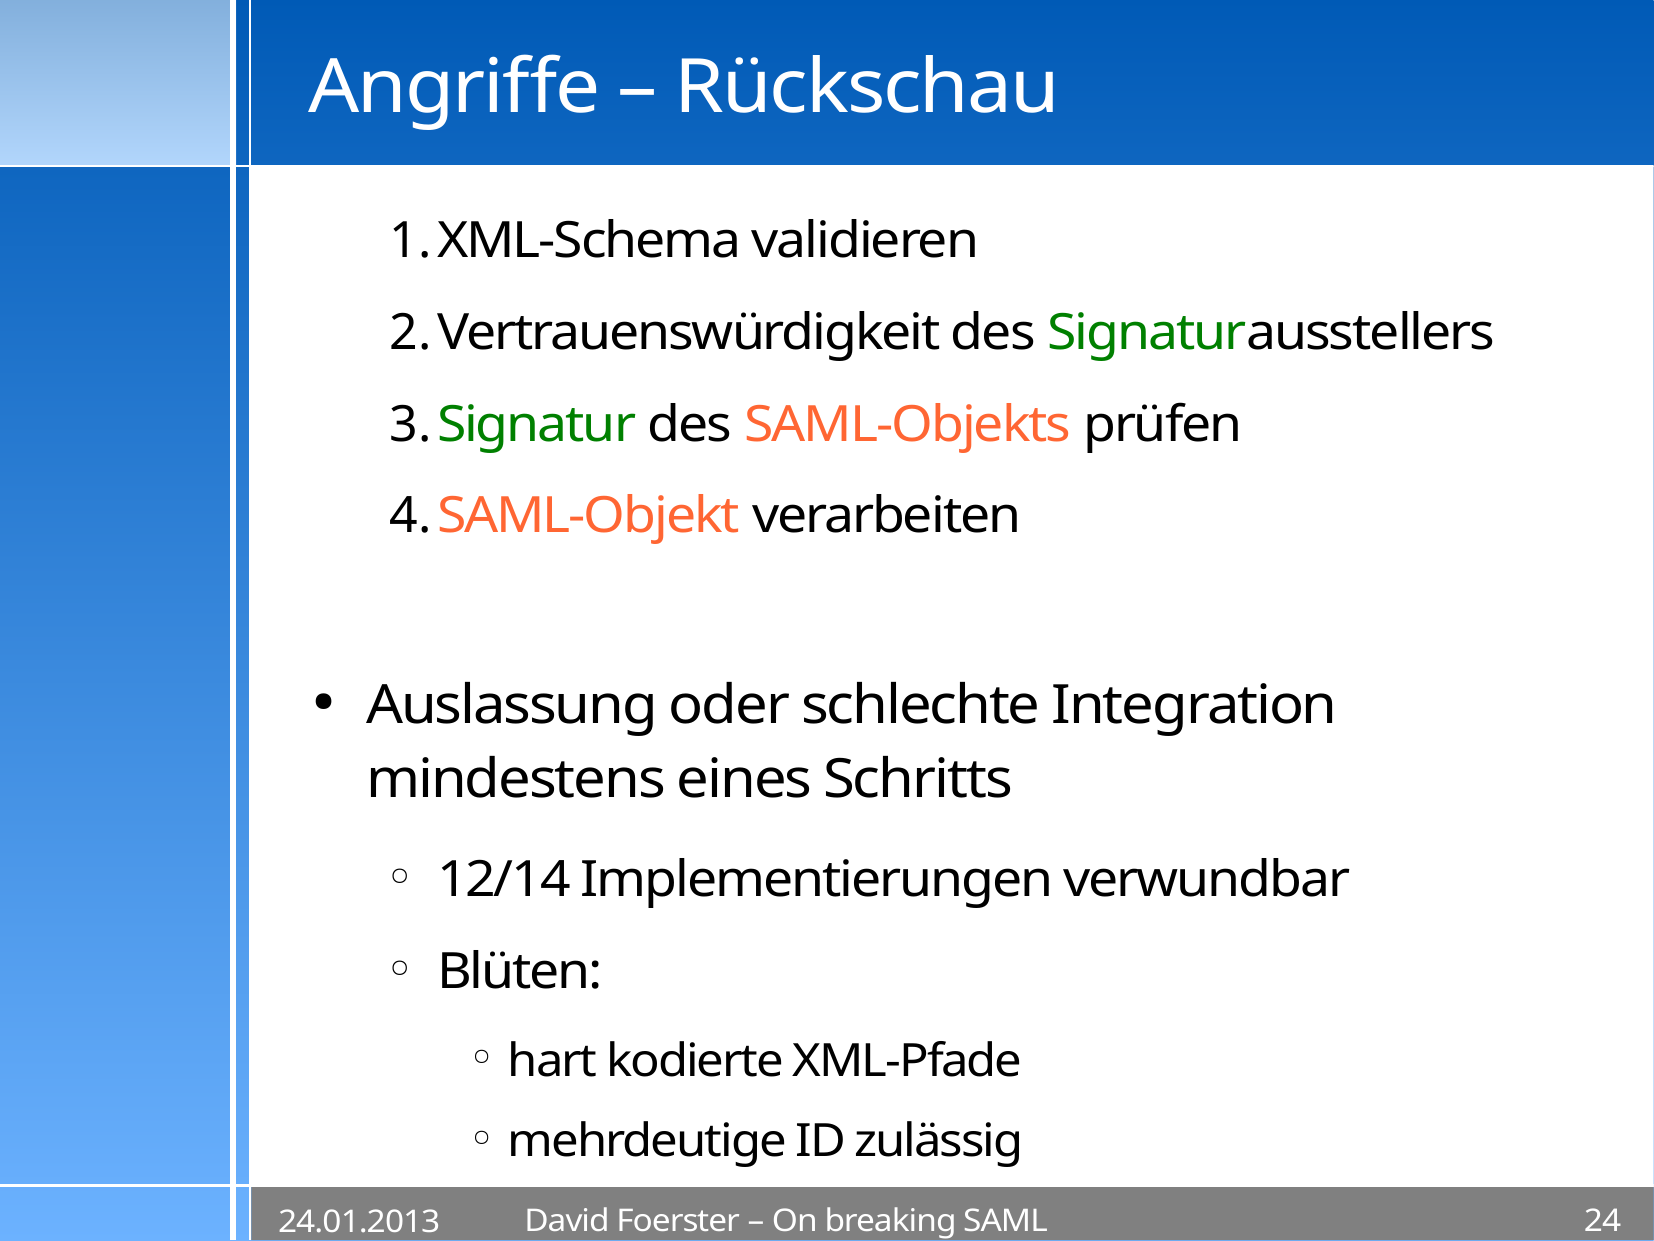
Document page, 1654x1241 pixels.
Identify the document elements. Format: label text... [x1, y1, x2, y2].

list XML-Schema validieren Vertrauenswürdigkeit des Signaturausstellers Signatur des SAML-Objekts prüfen SAML-Objekt verarbeiten Auslassung oder schlechte Integration mindestens eines Schritts 12/14 Implementierungen verwundbar Blüten: hart kodierte XML-Pfade mehrdeutige ID zulässig [295, 203, 1551, 1079]
title Angriffe – Rückschau [273, 0, 1499, 167]
